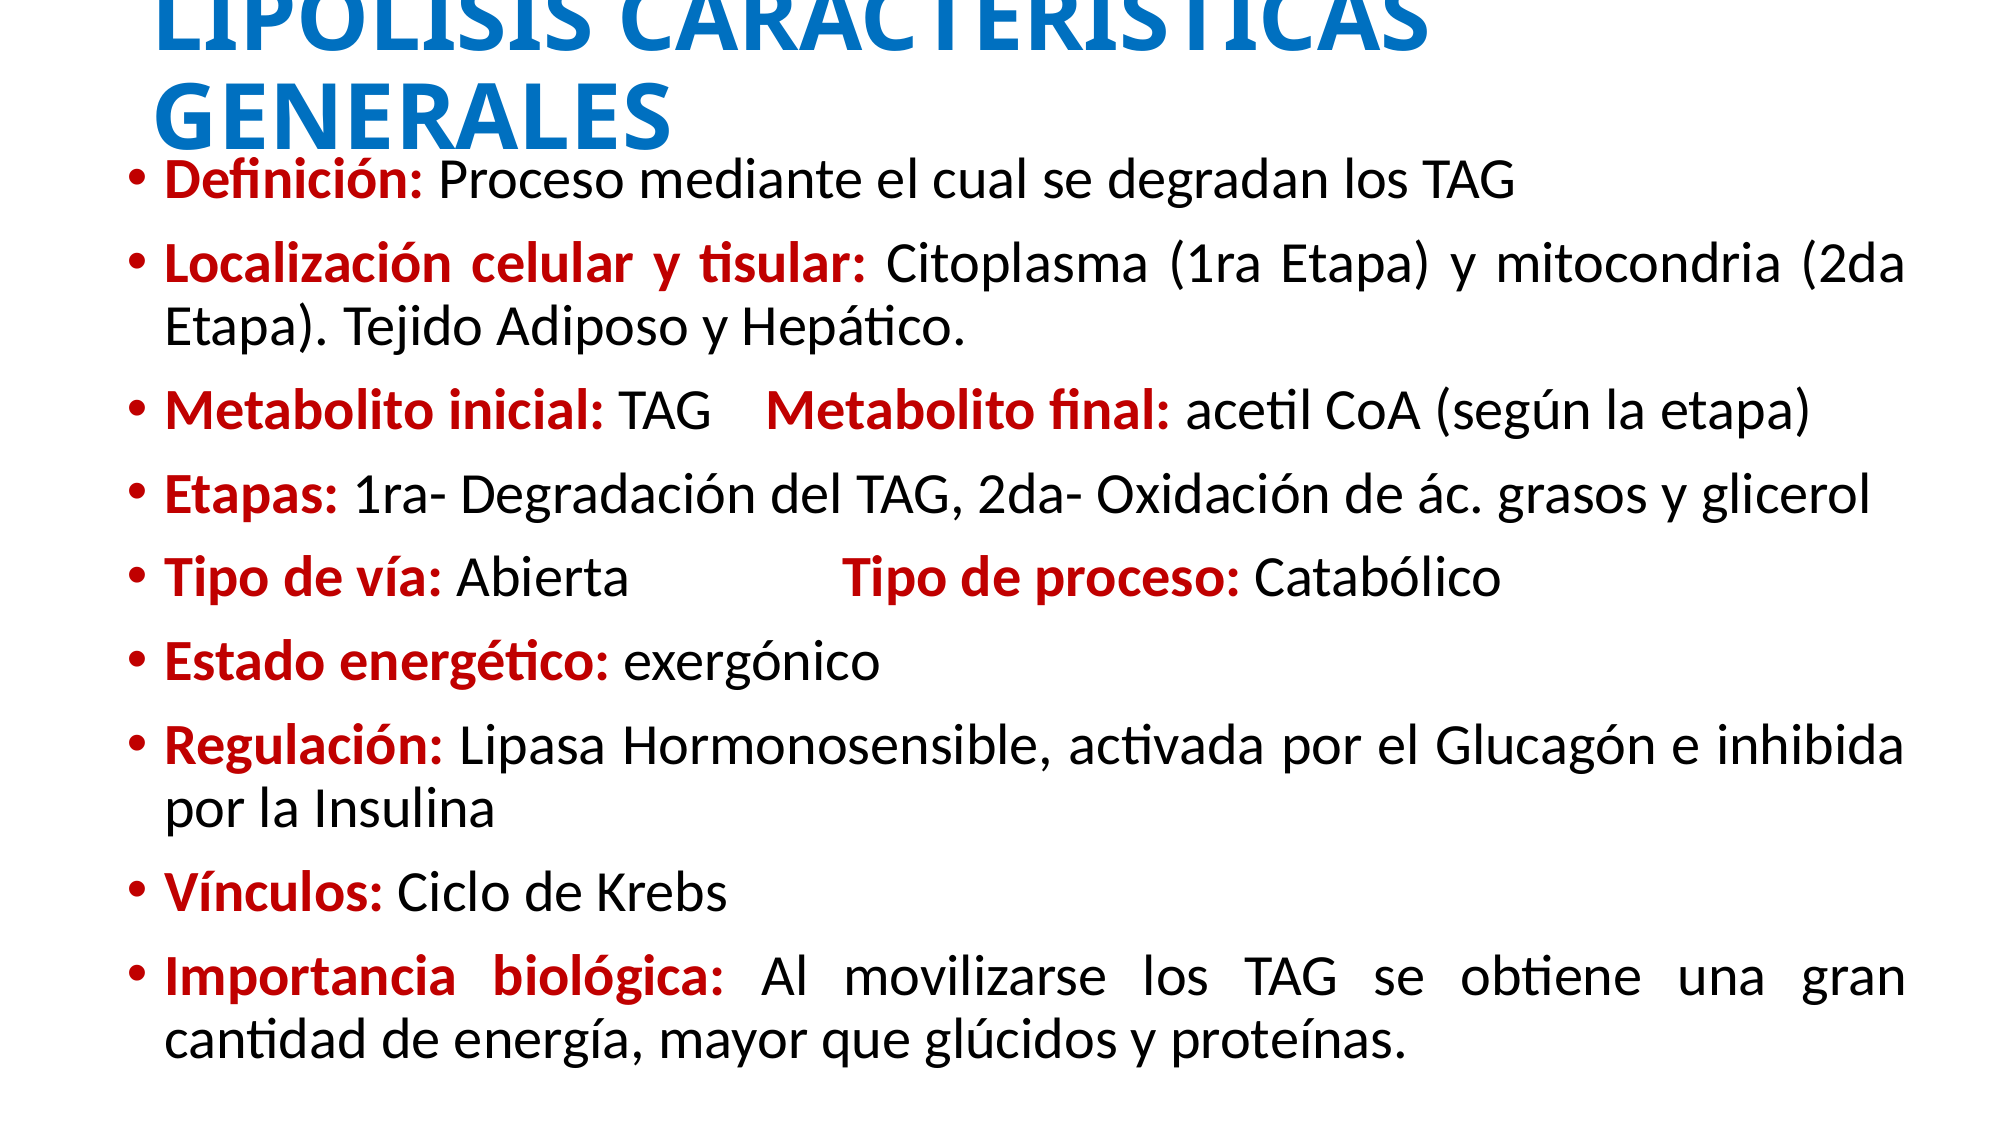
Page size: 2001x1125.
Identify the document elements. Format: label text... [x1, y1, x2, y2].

title LIPÓLISIS CARACTERÍSTICAS GENERALES [136, 0, 1862, 140]
list Definición: Proceso mediante el cual se degradan los TAG Localización celular y tisular: Citoplasma (1ra Etapa) y mitocondria (2da Etapa). Tejido Adiposo y Hepático. Metabolito inicial: TAG Metabolito final: acetil CoA (según la etapa) Etapas: 1ra- Degradación del TAG, 2da- Oxidación de ác. grasos y glicerol Tipo de vía: Abierta Tipo de proceso: Catabólico Estado energético: exergónico Regulación: Lipasa Hormonosensible, activada por el Glucagón e inhibida por la Insulina Vínculos: Ciclo de Krebs Importancia biológica: Al movilizarse los TAG se obtiene una gran cantidad de energía, mayor que glúcidos y proteínas. [111, 140, 1922, 1003]
